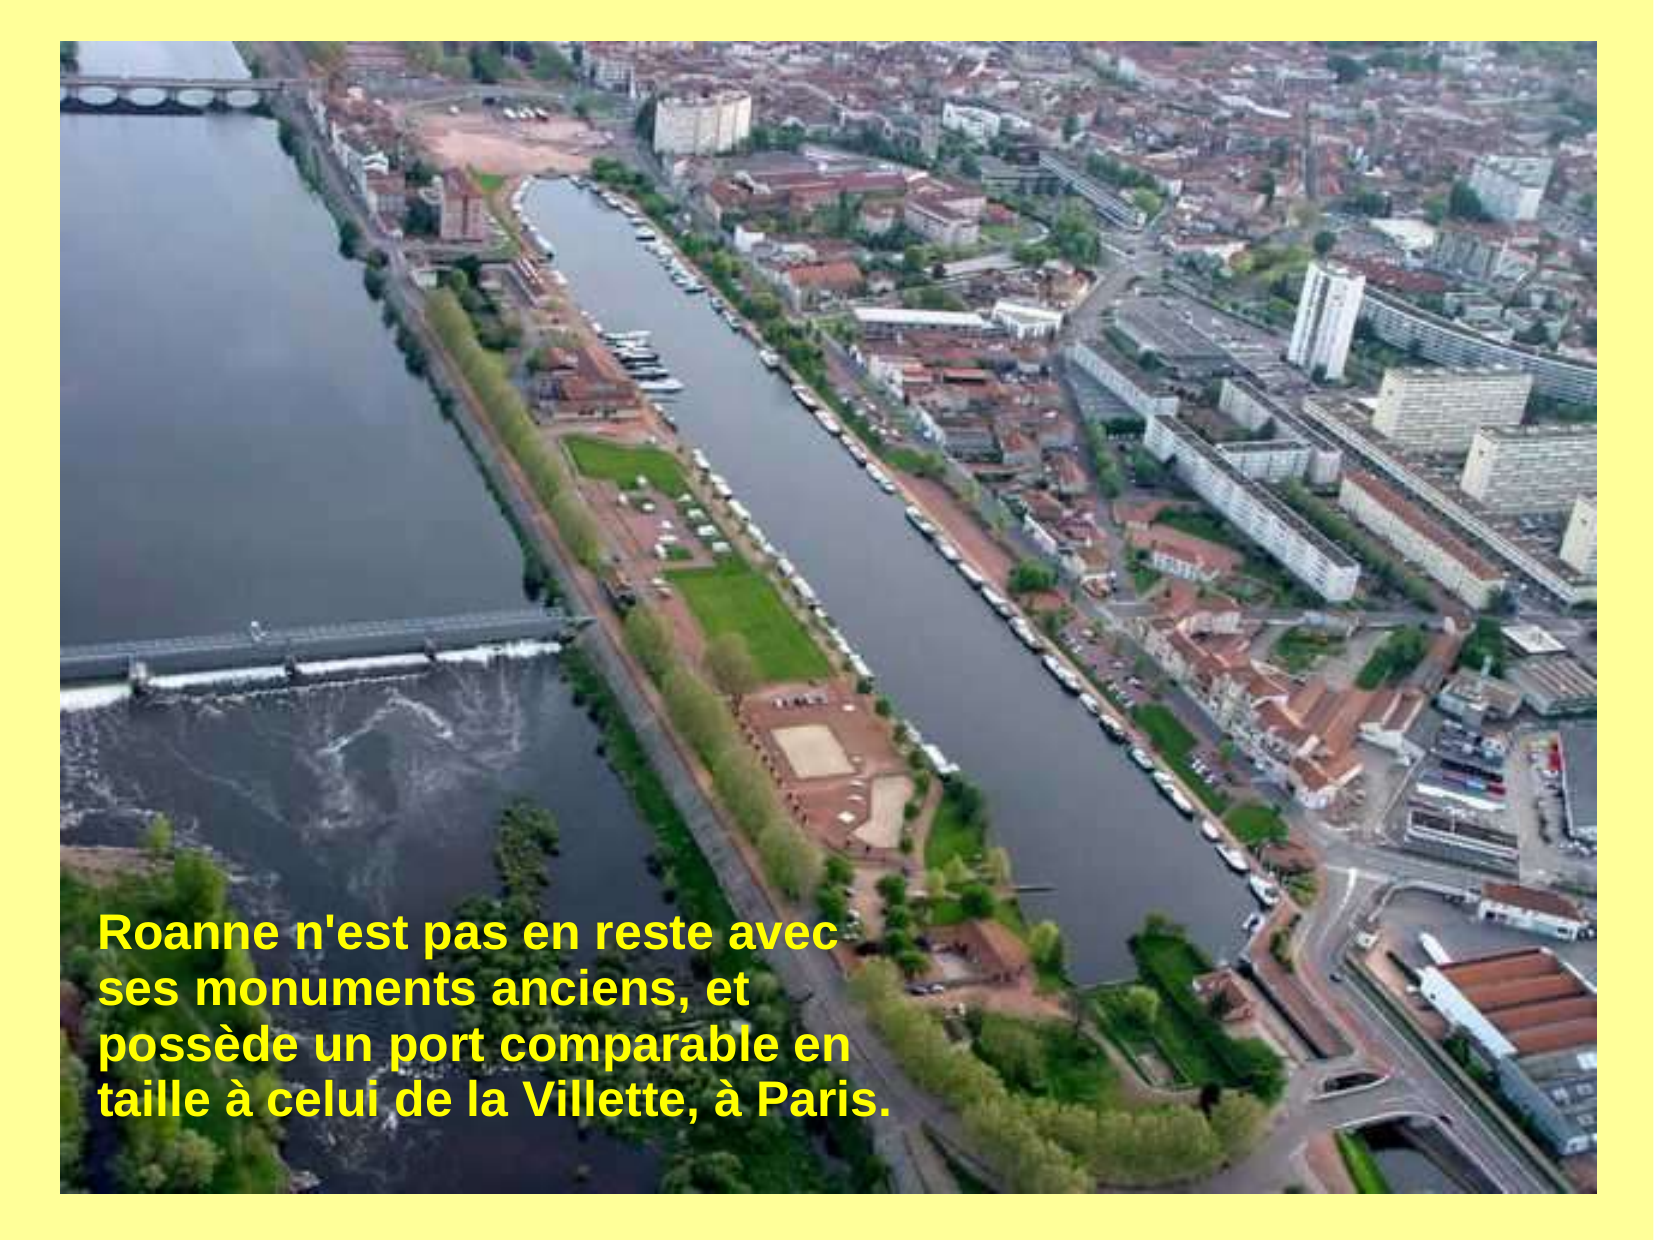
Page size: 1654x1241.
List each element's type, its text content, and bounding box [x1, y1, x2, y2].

text_box Roanne n'est pas en reste avec ses monuments anciens, et possède un port comparable en taille à celui de la Villette, à Paris. [82, 897, 922, 1136]
picture [60, 41, 1597, 1194]
